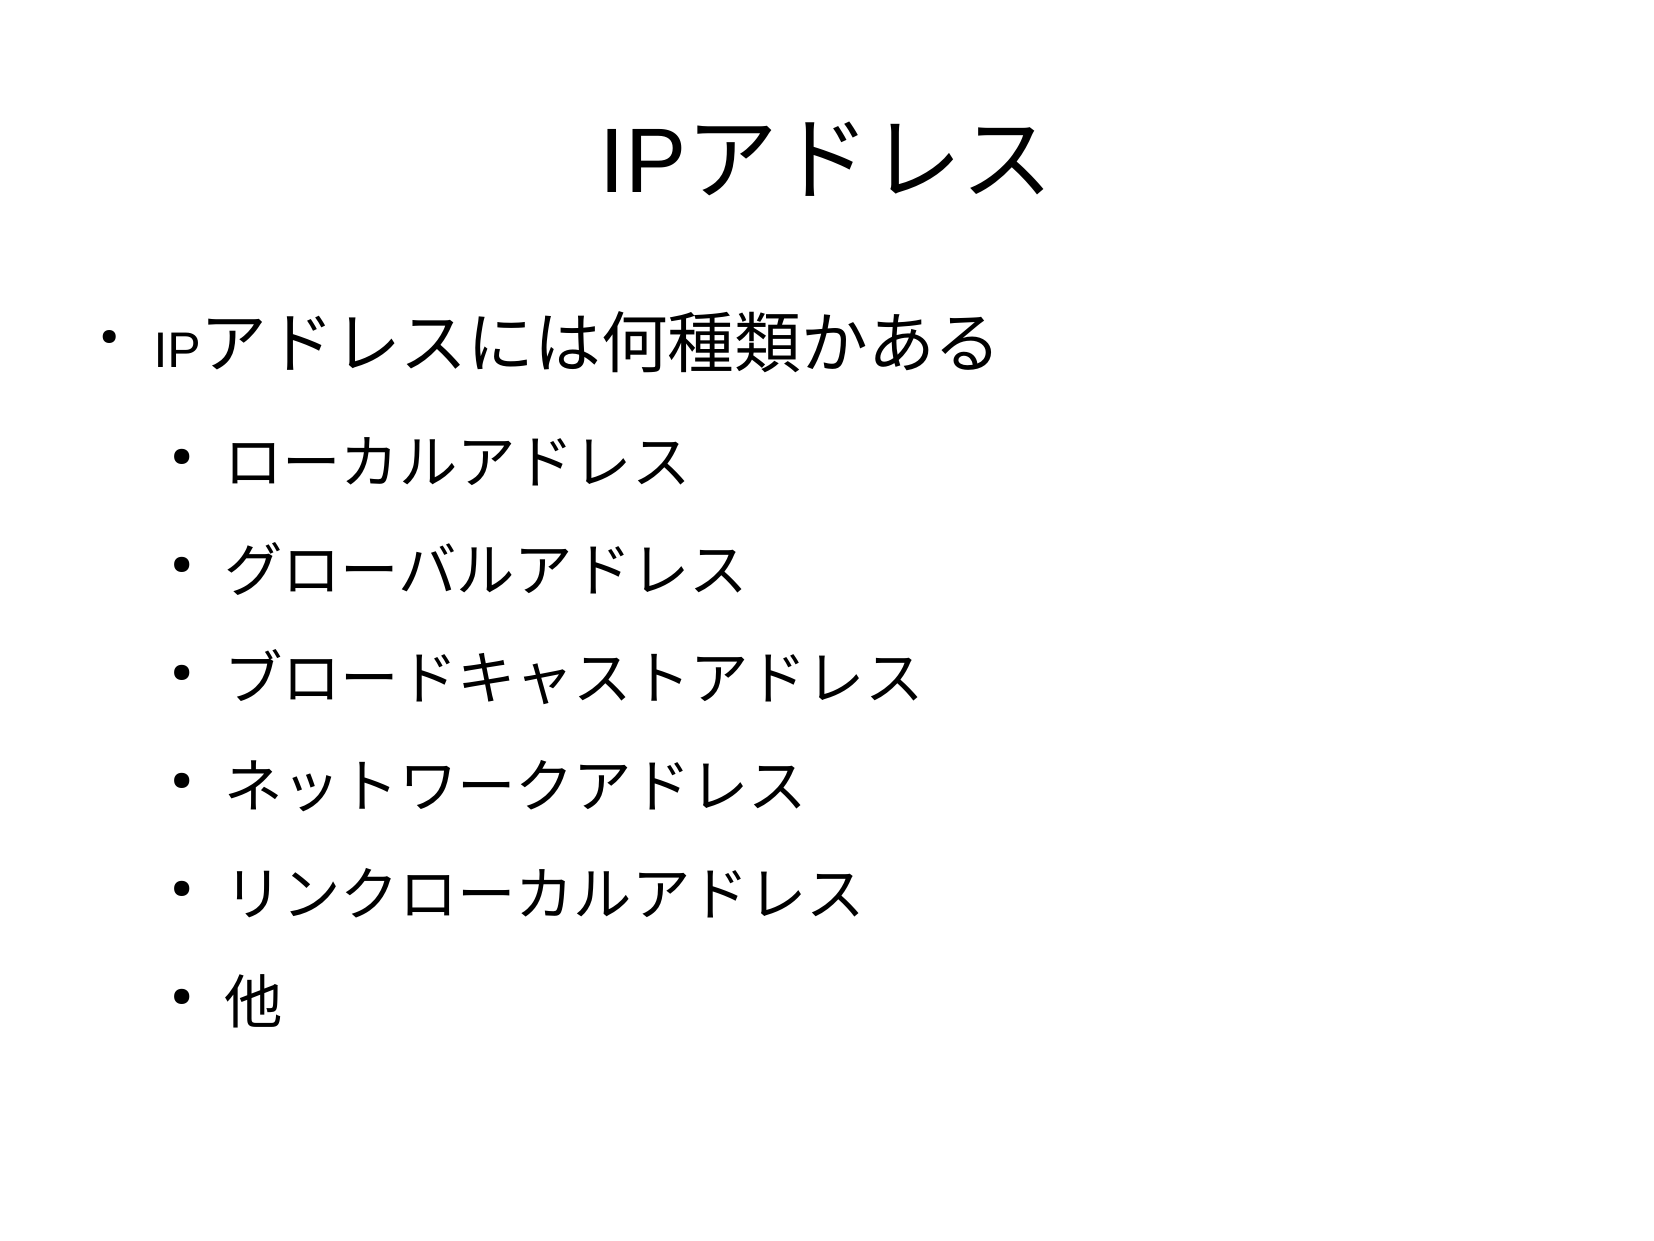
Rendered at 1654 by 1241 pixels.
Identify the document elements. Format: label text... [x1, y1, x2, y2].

title IPアドレス [82, 49, 1571, 257]
list IPアドレスには何種類かある ローカルアドレス グローバルアドレス ブロードキャストアドレス ネットワークアドレス リンクローカルアドレス 他 [82, 290, 1571, 1109]
